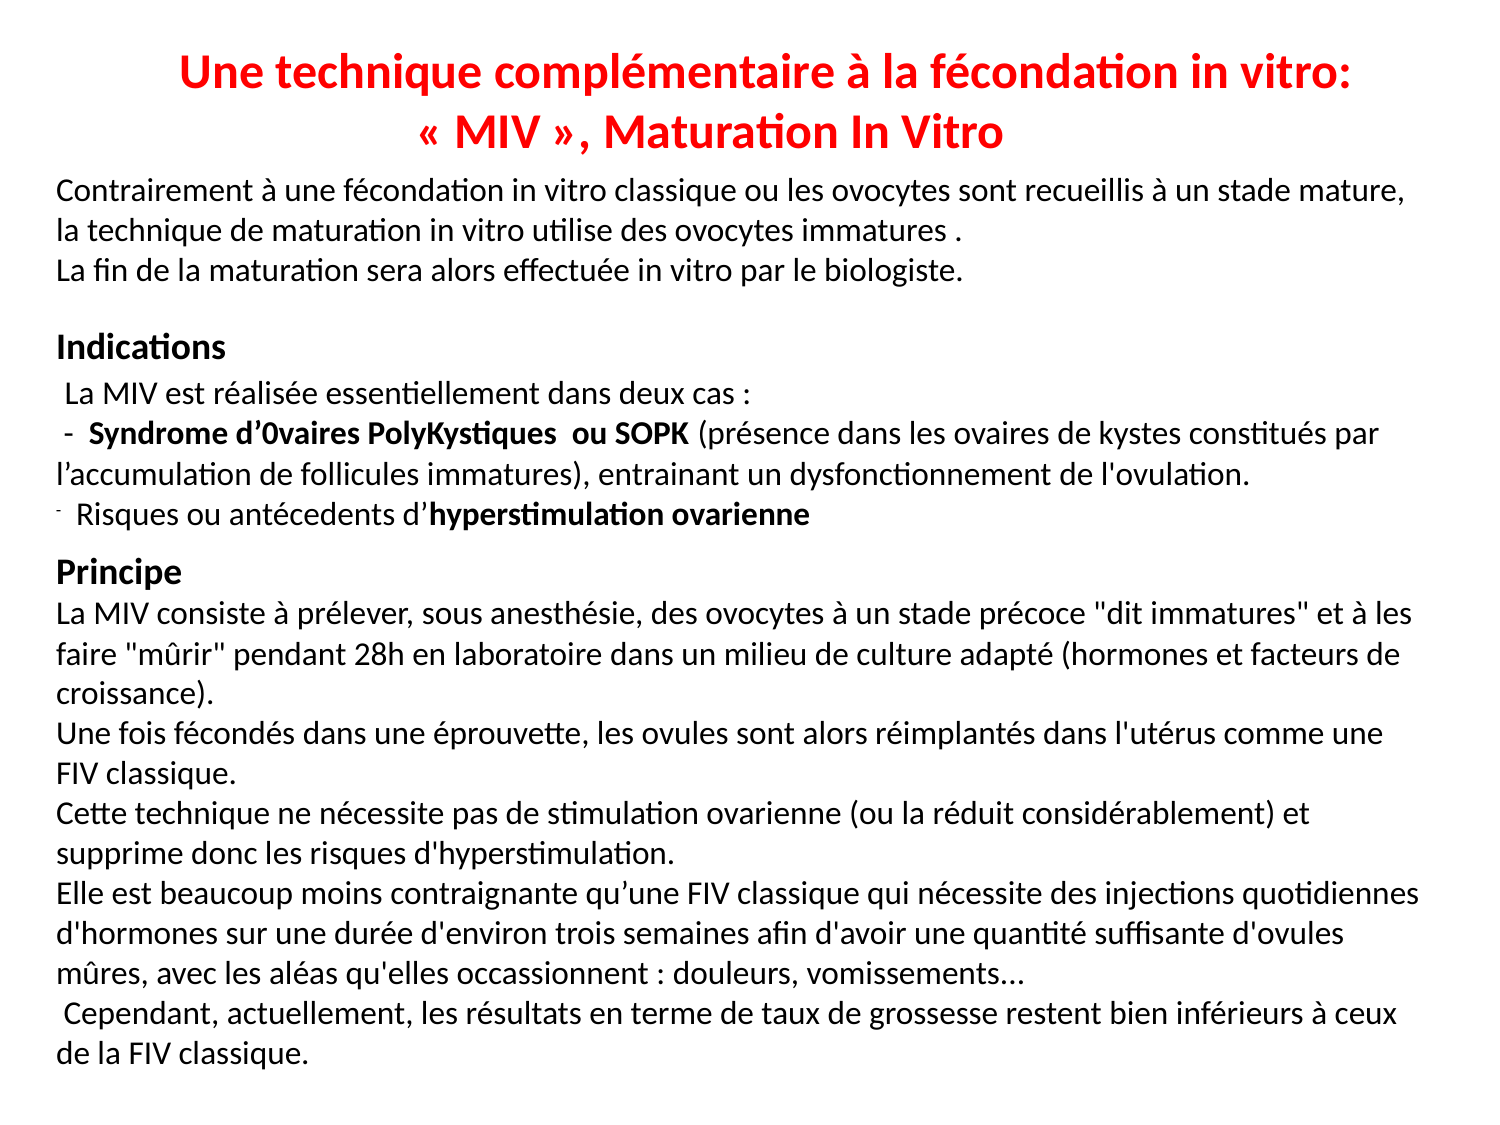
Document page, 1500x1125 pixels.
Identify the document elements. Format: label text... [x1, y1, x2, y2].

text_box Principe La MIV consiste à prélever, sous anesthésie, des ovocytes à un stade précoce "dit immatures" et à les faire "mûrir" pendant 28h en laboratoire dans un milieu de culture adapté (hormones et facteurs de croissance). Une fois fécondés dans une éprouvette, les ovules sont alors réimplantés dans l'utérus comme une FIV classique. Cette technique ne nécessite pas de stimulation ovarienne (ou la réduit considérablement) et supprime donc les risques d'hyperstimulation. Elle est beaucoup moins contraignante qu’une FIV classique qui nécessite des injections quotidiennes d'hormones sur une durée d'environ trois semaines afin d'avoir une quantité suffisante d'ovules mûres, avec les aléas qu'elles occassionnent : douleurs, vomissements... Cependant, actuellement, les résultats en terme de taux de grossesse restent bien inférieurs à ceux de la FIV classique. [41, 539, 1442, 1119]
text_box Indications La MIV est réalisée essentiellement dans deux cas : - Syndrome d’0vaires PolyKystiques ou SOPK (présence dans les ovaires de kystes constitués par l’accumulation de follicules immatures), entrainant un dysfonctionnement de l'ovulation. Risques ou antécedents d’hyperstimulation ovarienne [41, 314, 1459, 539]
text_box Contrairement à une fécondation in vitro classique ou les ovocytes sont recueillis à un stade mature, la technique de maturation in vitro utilise des ovocytes immatures . La fin de la maturation sera alors effectuée in vitro par le biologiste. [41, 160, 1447, 296]
text_box Une technique complémentaire à la fécondation in vitro: « MIV », Maturation In Vitro [165, 30, 1368, 160]
